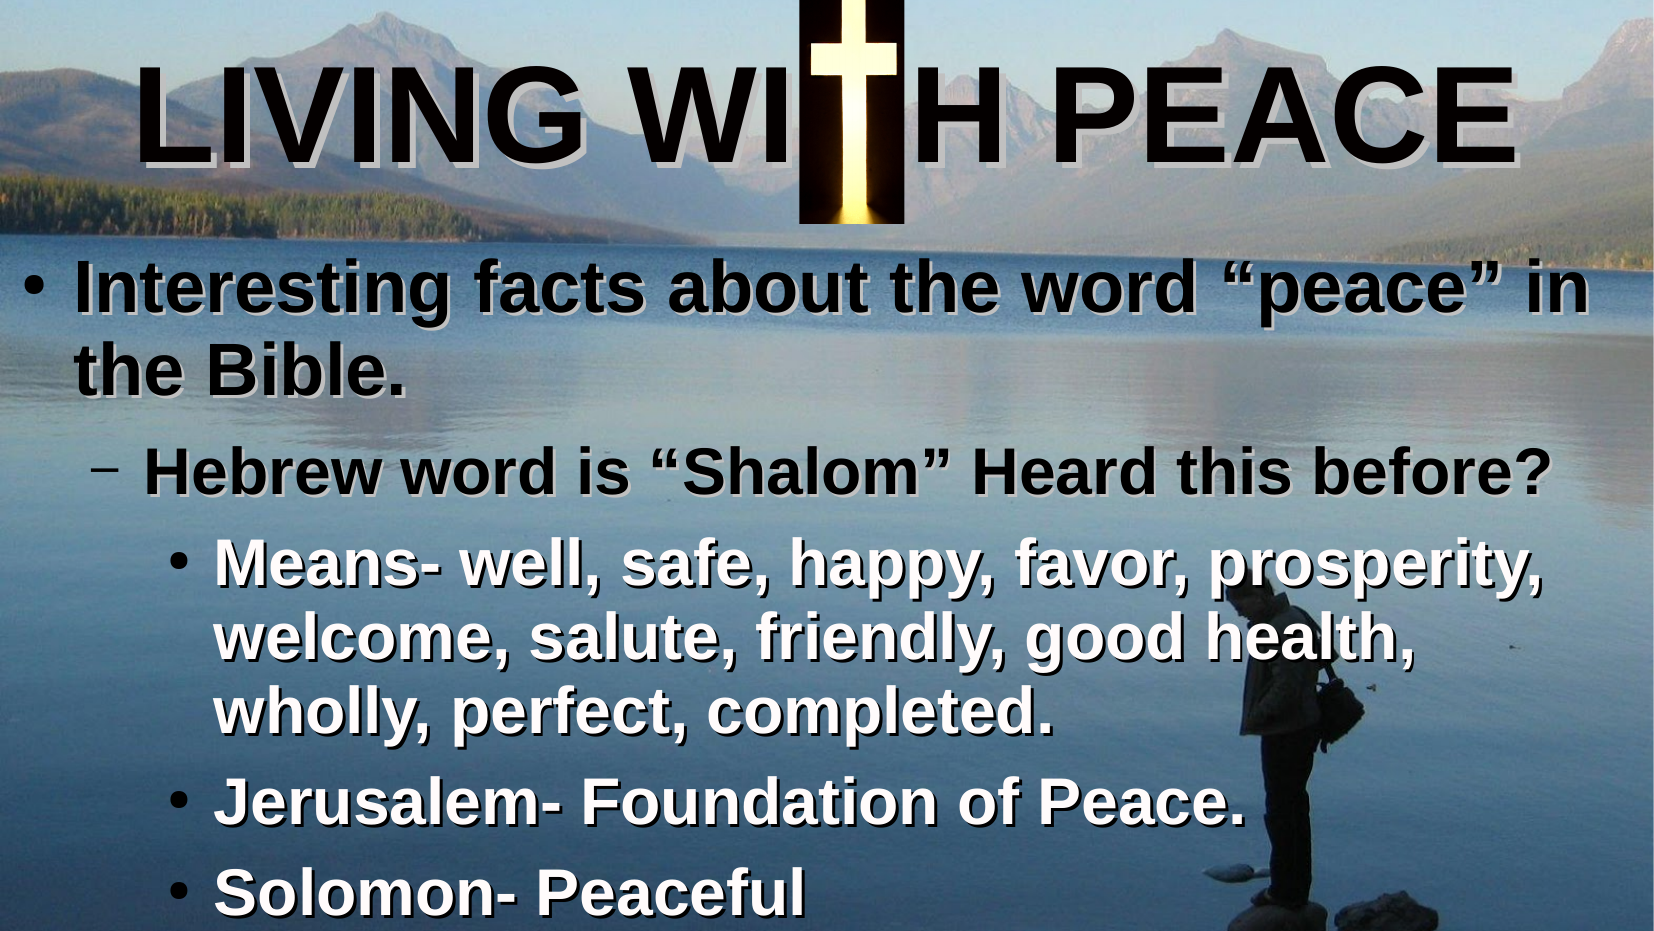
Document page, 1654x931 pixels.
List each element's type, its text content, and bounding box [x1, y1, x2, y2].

list Interesting facts about the word “peace” in the Bible. Hebrew word is “Shalom” Heard this before? Means- well, safe, happy, favor, prosperity, welcome, salute, friendly, good health, wholly, perfect, completed. Jerusalem- Foundation of Peace. Solomon- Peaceful [3, 245, 1654, 931]
title LIVING WI H PEACE [82, 37, 799, 193]
title LIVING WI H PEACE [905, 37, 1571, 193]
picture [0, 0, 1654, 931]
